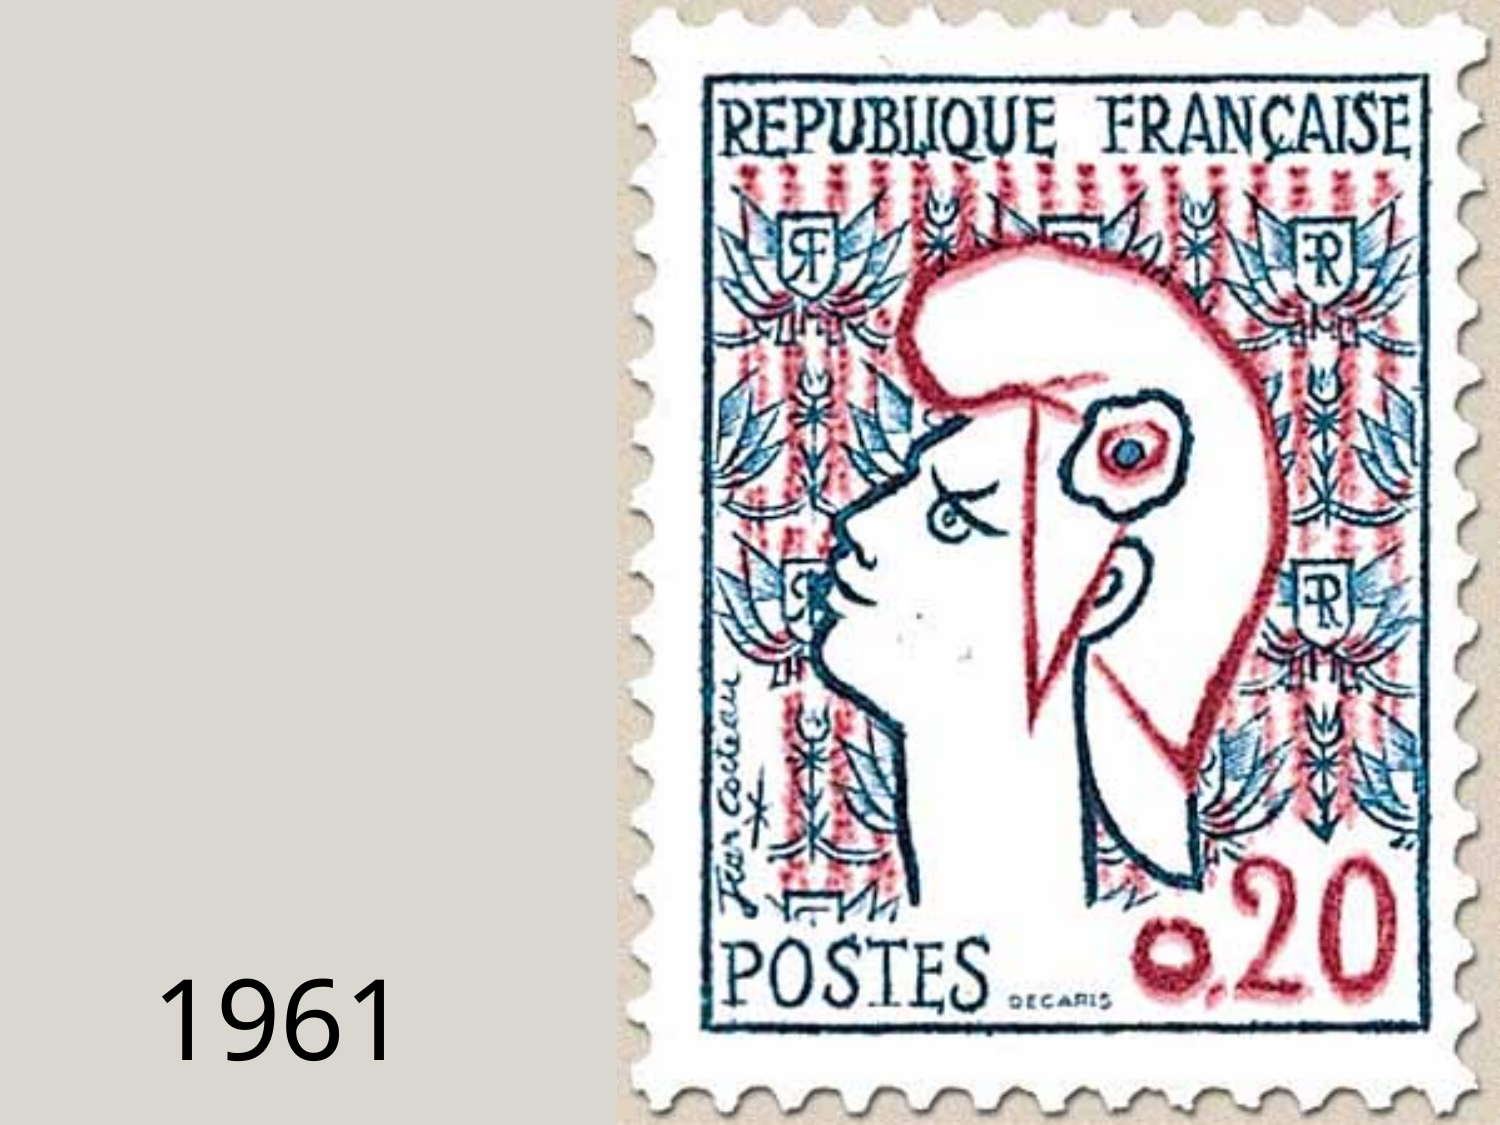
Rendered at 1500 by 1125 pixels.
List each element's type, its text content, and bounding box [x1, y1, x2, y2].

picture [617, 0, 1500, 1125]
text_box 1961 [137, 940, 424, 1092]
